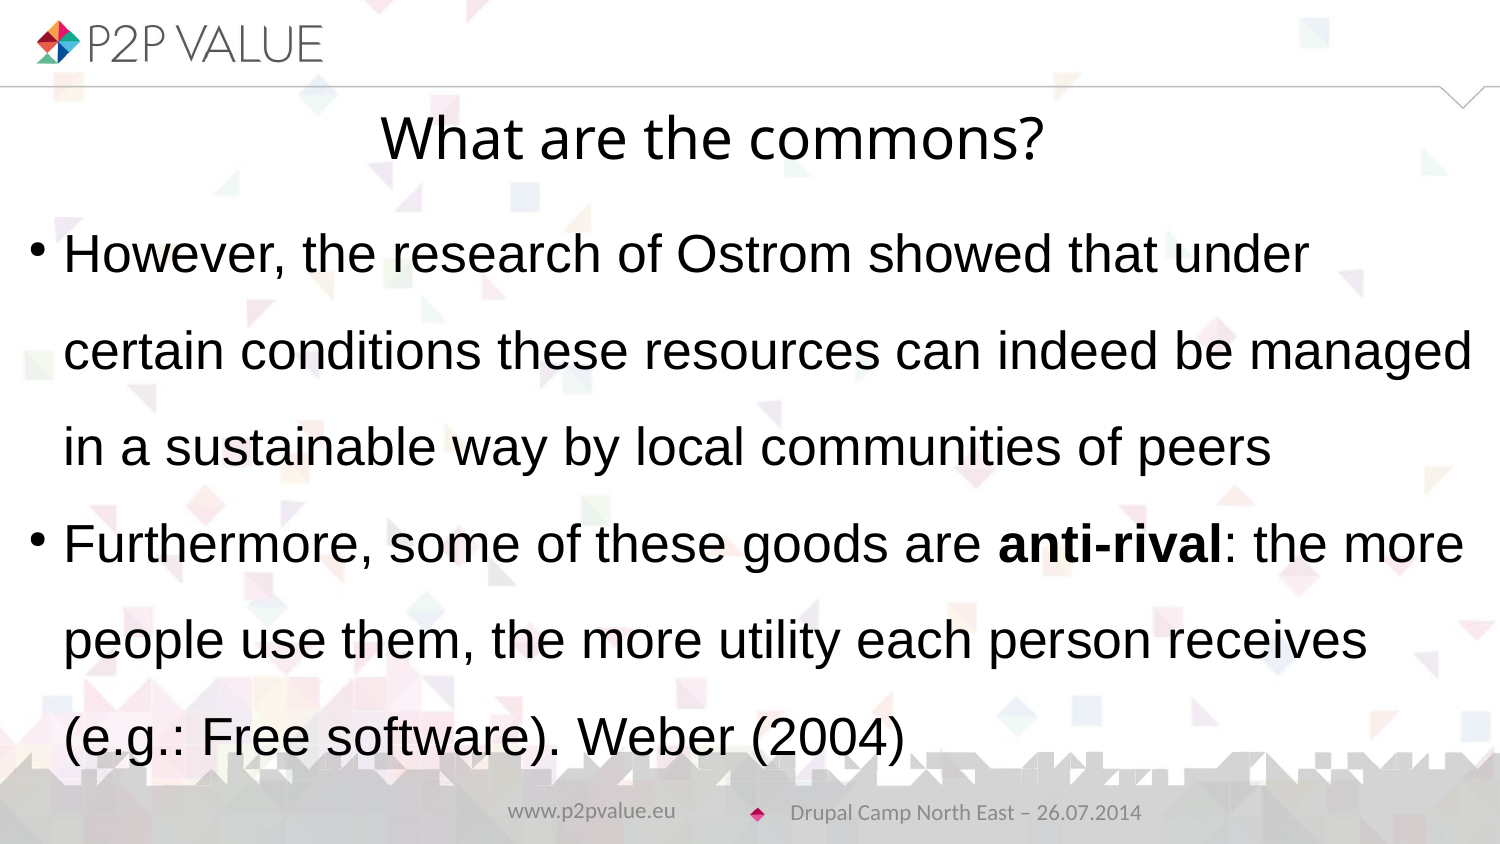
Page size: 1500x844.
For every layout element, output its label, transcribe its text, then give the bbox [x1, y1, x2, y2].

text_box www.p2pvalue.eu [501, 789, 720, 829]
title What are the commons? [60, 92, 1366, 180]
picture [0, 0, 1500, 844]
text_box Drupal Camp North East – 26.07.2014 [777, 788, 1470, 834]
subtitle However, the research of Ostrom showed that under certain conditions these resources can indeed be managed in a sustainable way by local communities of peers Furthermore, some of these goods are anti-rival: the more people use them, the more utility each person receives (e.g.: Free software). Weber (2004) [15, 180, 1496, 781]
